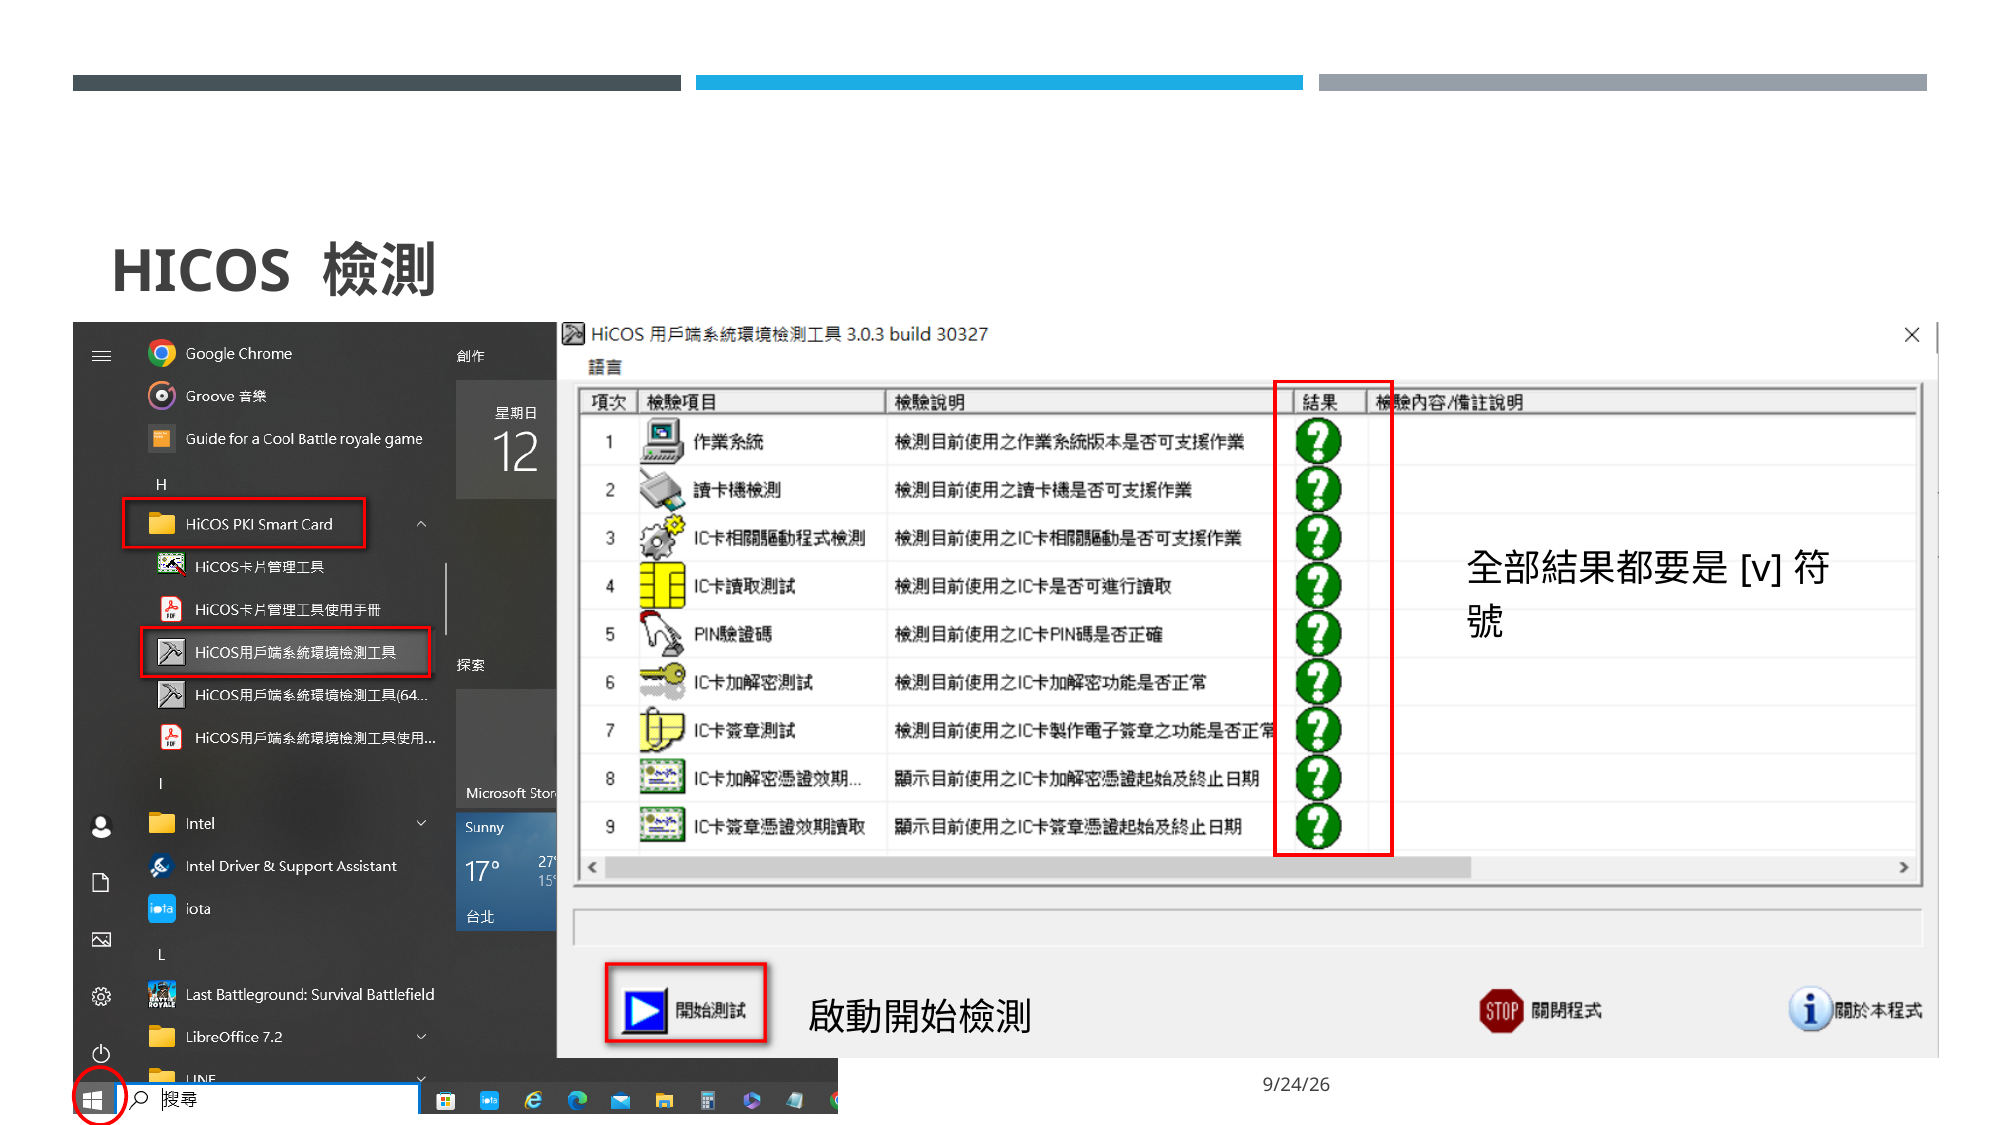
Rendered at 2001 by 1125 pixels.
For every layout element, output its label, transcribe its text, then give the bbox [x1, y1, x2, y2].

text_box 全部結果都要是[v]符號 [1451, 530, 1847, 637]
title HICOS 檢測 [95, 115, 1905, 311]
text_box 2023/3/14 [1247, 1058, 1715, 1114]
picture [76, 1069, 124, 1114]
picture [73, 322, 1939, 1114]
text_box 啟動開始檢測 [793, 979, 1087, 1041]
